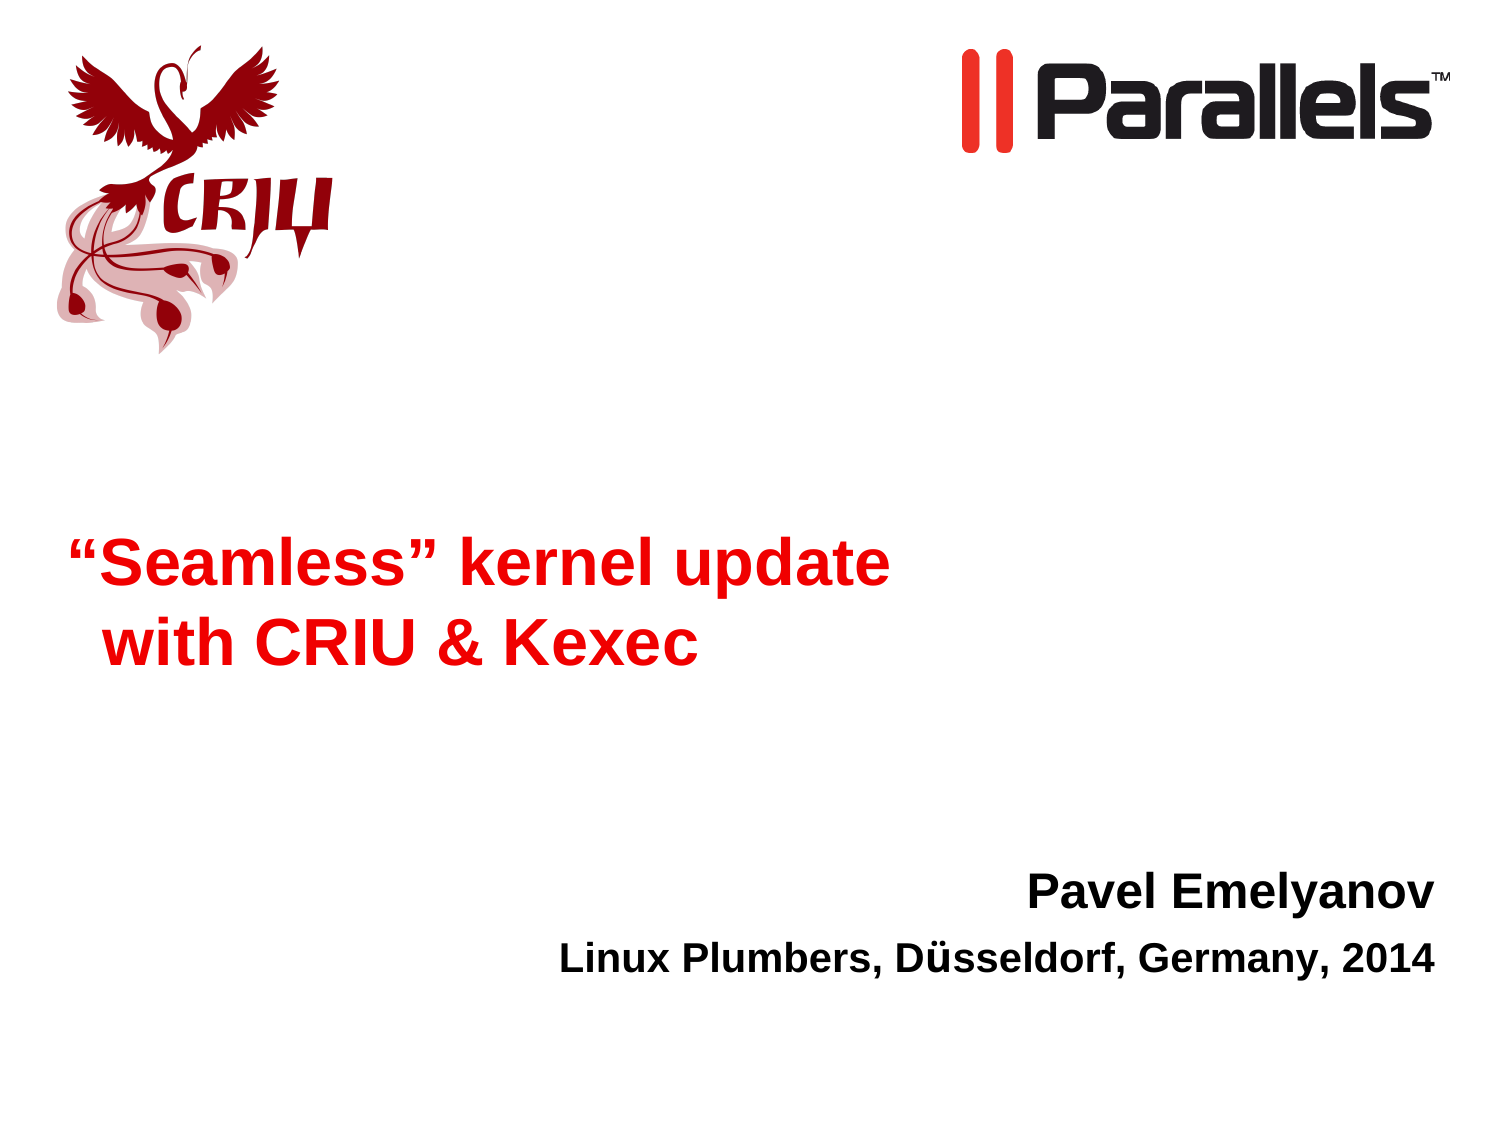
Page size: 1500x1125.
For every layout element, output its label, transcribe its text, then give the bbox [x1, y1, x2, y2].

text_box Pavel Emelyanov Linux Plumbers, Düsseldorf, Germany, 2014 [54, 851, 1450, 938]
picture [962, 49, 1450, 153]
picture [37, 42, 352, 357]
text_box “Seamless” kernel update with CRIU & Kexec [51, 455, 1358, 687]
